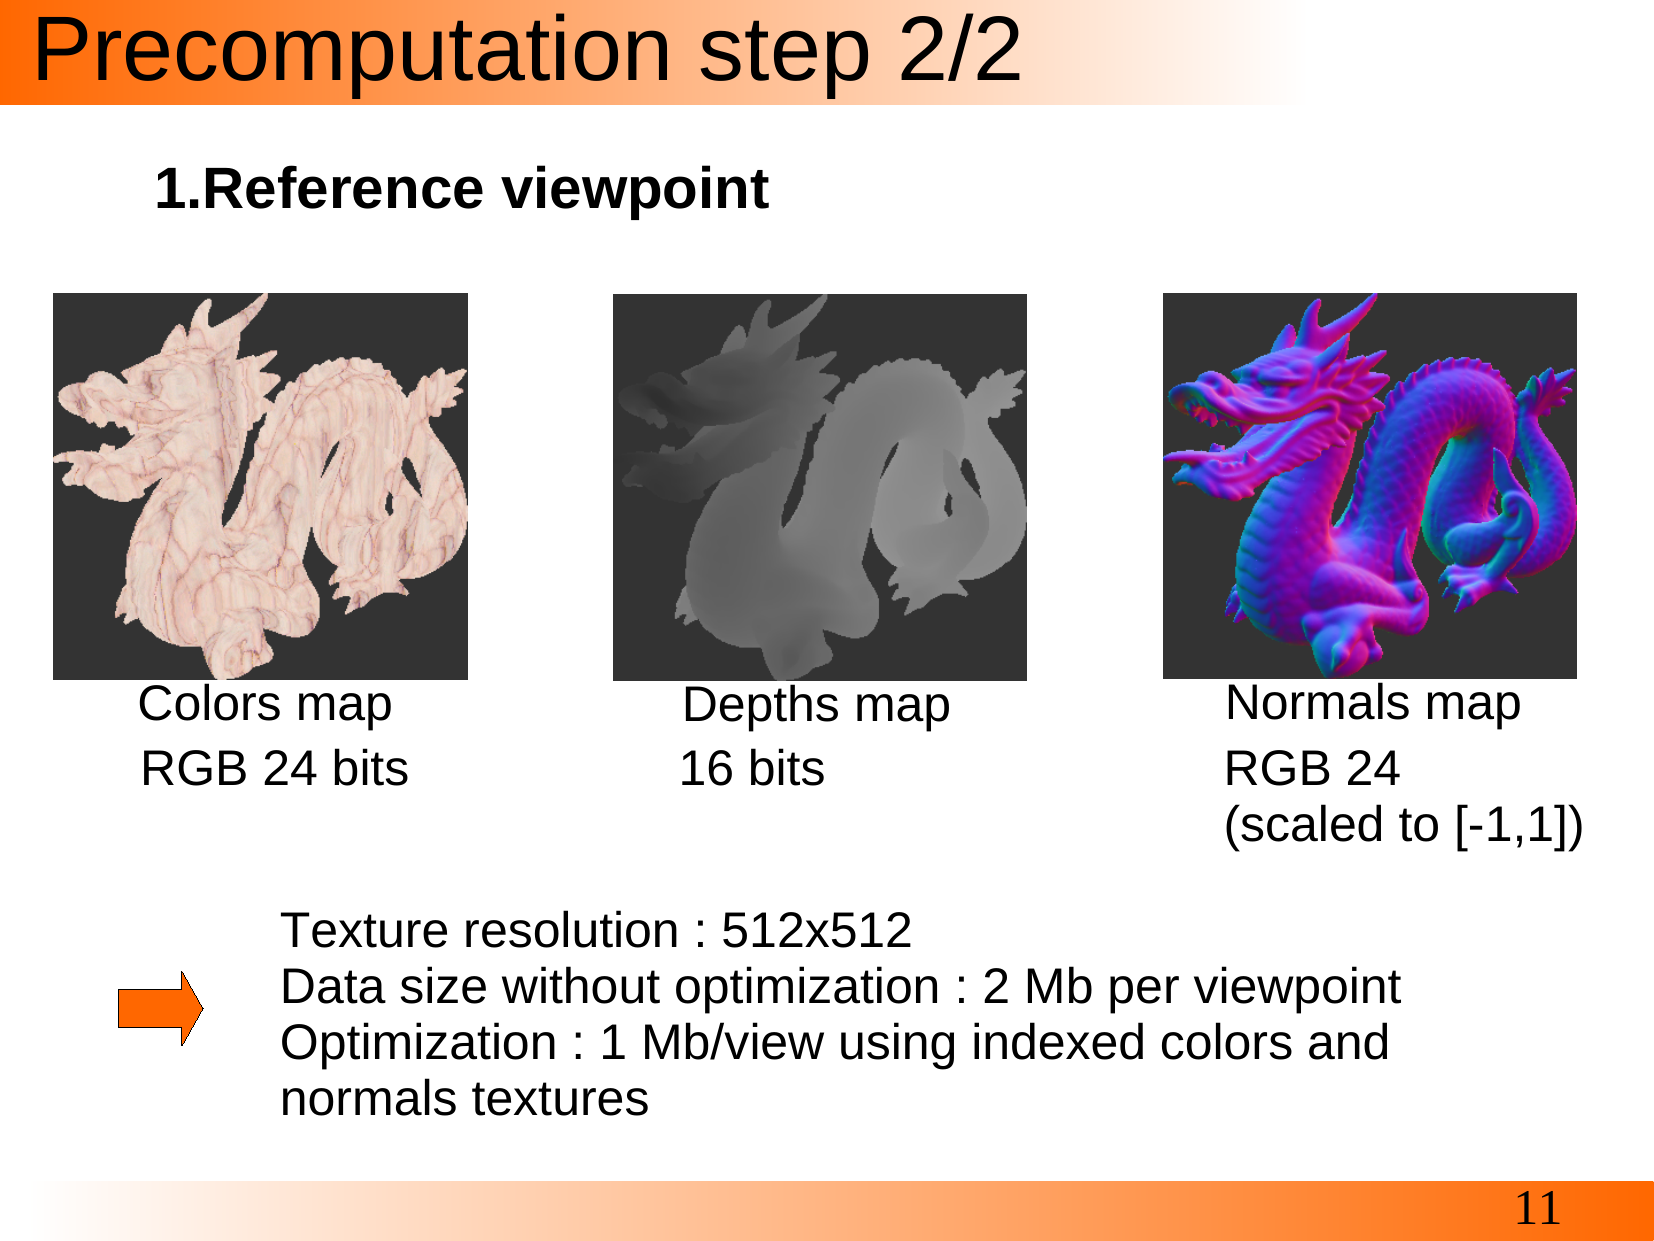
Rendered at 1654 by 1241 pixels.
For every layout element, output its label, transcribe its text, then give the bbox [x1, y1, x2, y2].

text_box Depths map [681, 675, 952, 732]
text_box Normals map [1224, 674, 1524, 730]
text_box RGB 24 bits [140, 740, 435, 797]
title Precomputation step 2/2 [31, 0, 1423, 101]
text_box RGB 24 (scaled to [-1,1]) [1223, 740, 1600, 853]
text_box 16 bits [678, 740, 914, 797]
picture [613, 294, 1027, 681]
text_box [118, 971, 204, 1046]
text_box Colors map [137, 674, 394, 731]
picture [53, 293, 468, 680]
text_box Reference viewpoint [41, 155, 1006, 221]
text_box Texture resolution : 512x512 Data size without optimization : 2 Mb per viewpoint Optimization : 1 Mb/view using indexed colors and normals textures [279, 902, 1556, 1126]
picture [1163, 293, 1577, 679]
